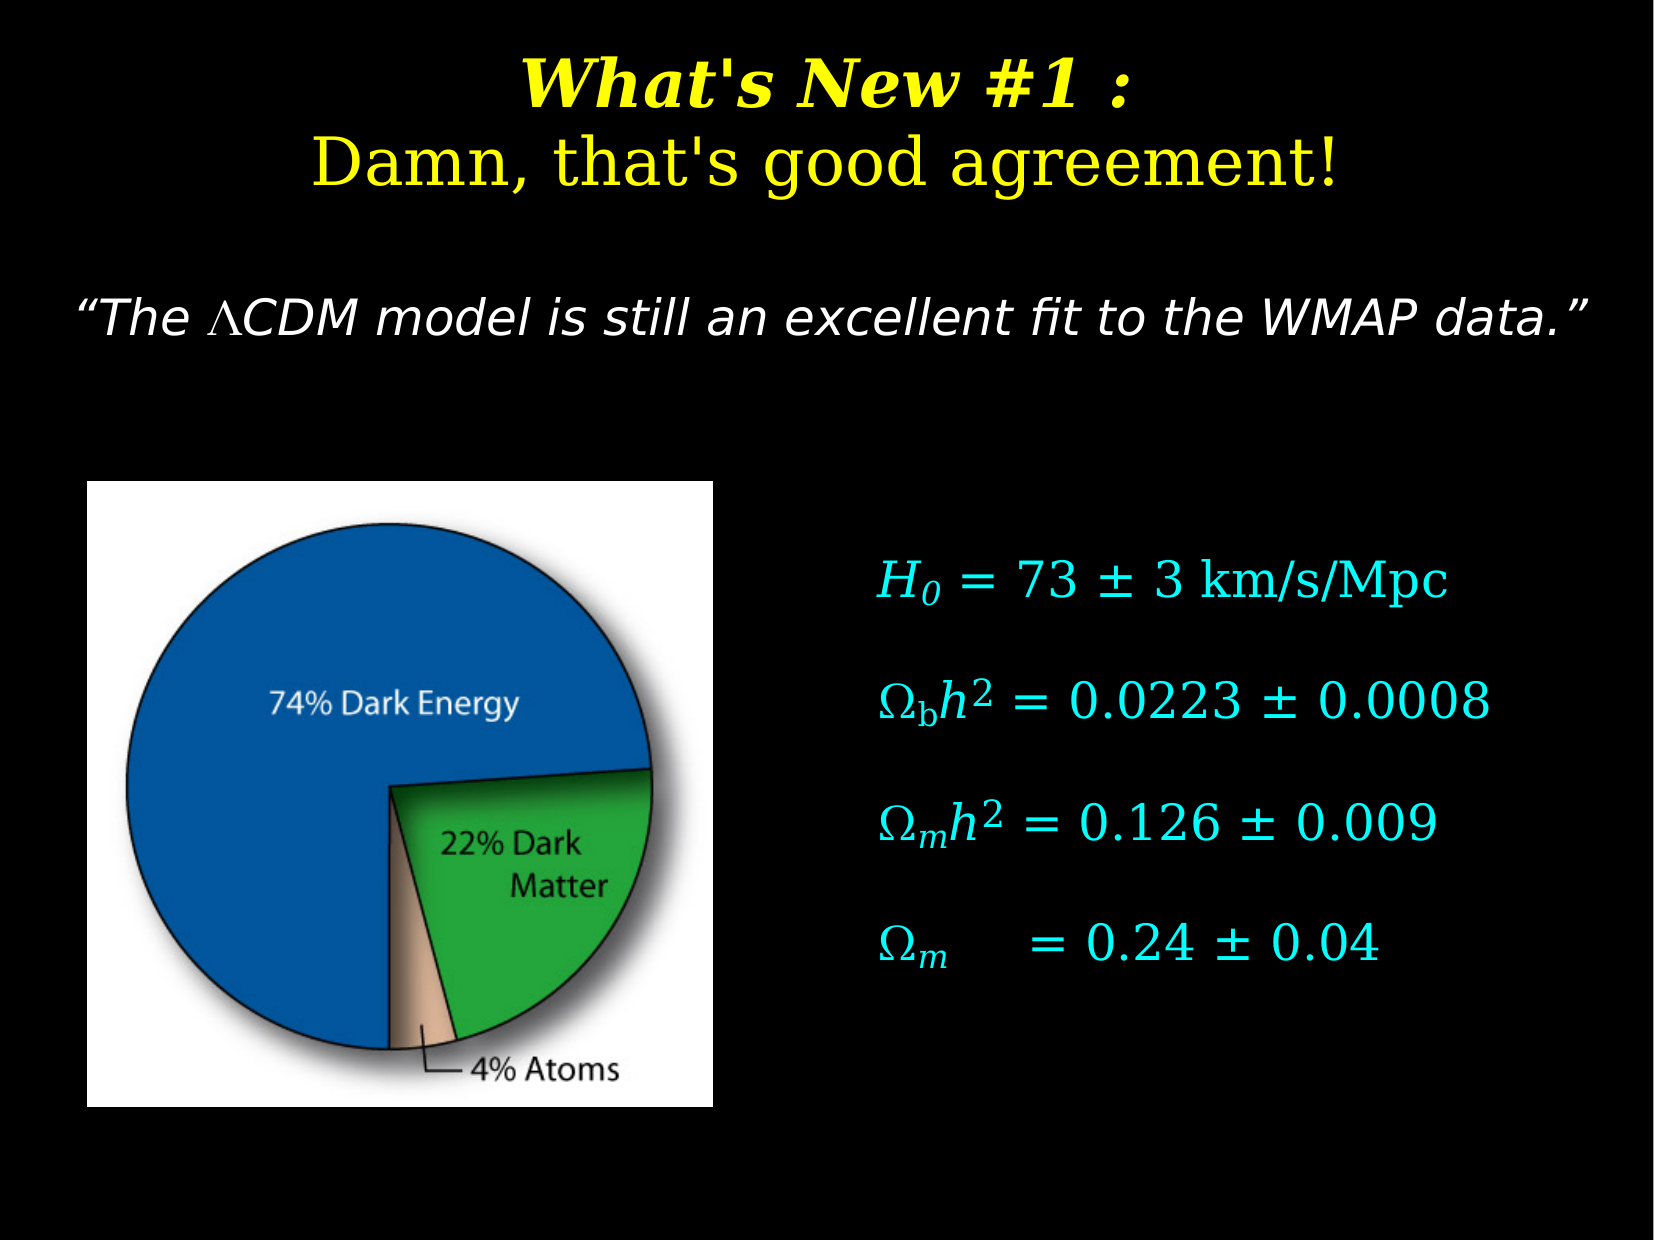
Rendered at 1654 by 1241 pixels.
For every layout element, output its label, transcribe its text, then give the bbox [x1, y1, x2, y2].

text_box H0 = 73 ± 3 km/s/Mpc bh2 = 0.0223 ± 0.0008 mh2 = 0.126 ± 0.009 m = 0.24 ± 0.04 [862, 543, 1510, 984]
text_box “The CDM model is still an excellent fit to the WMAP data.” [57, 281, 1608, 359]
picture [87, 481, 713, 1107]
text_box What's New #1 : Damn, that's good agreement! [295, 37, 1358, 209]
